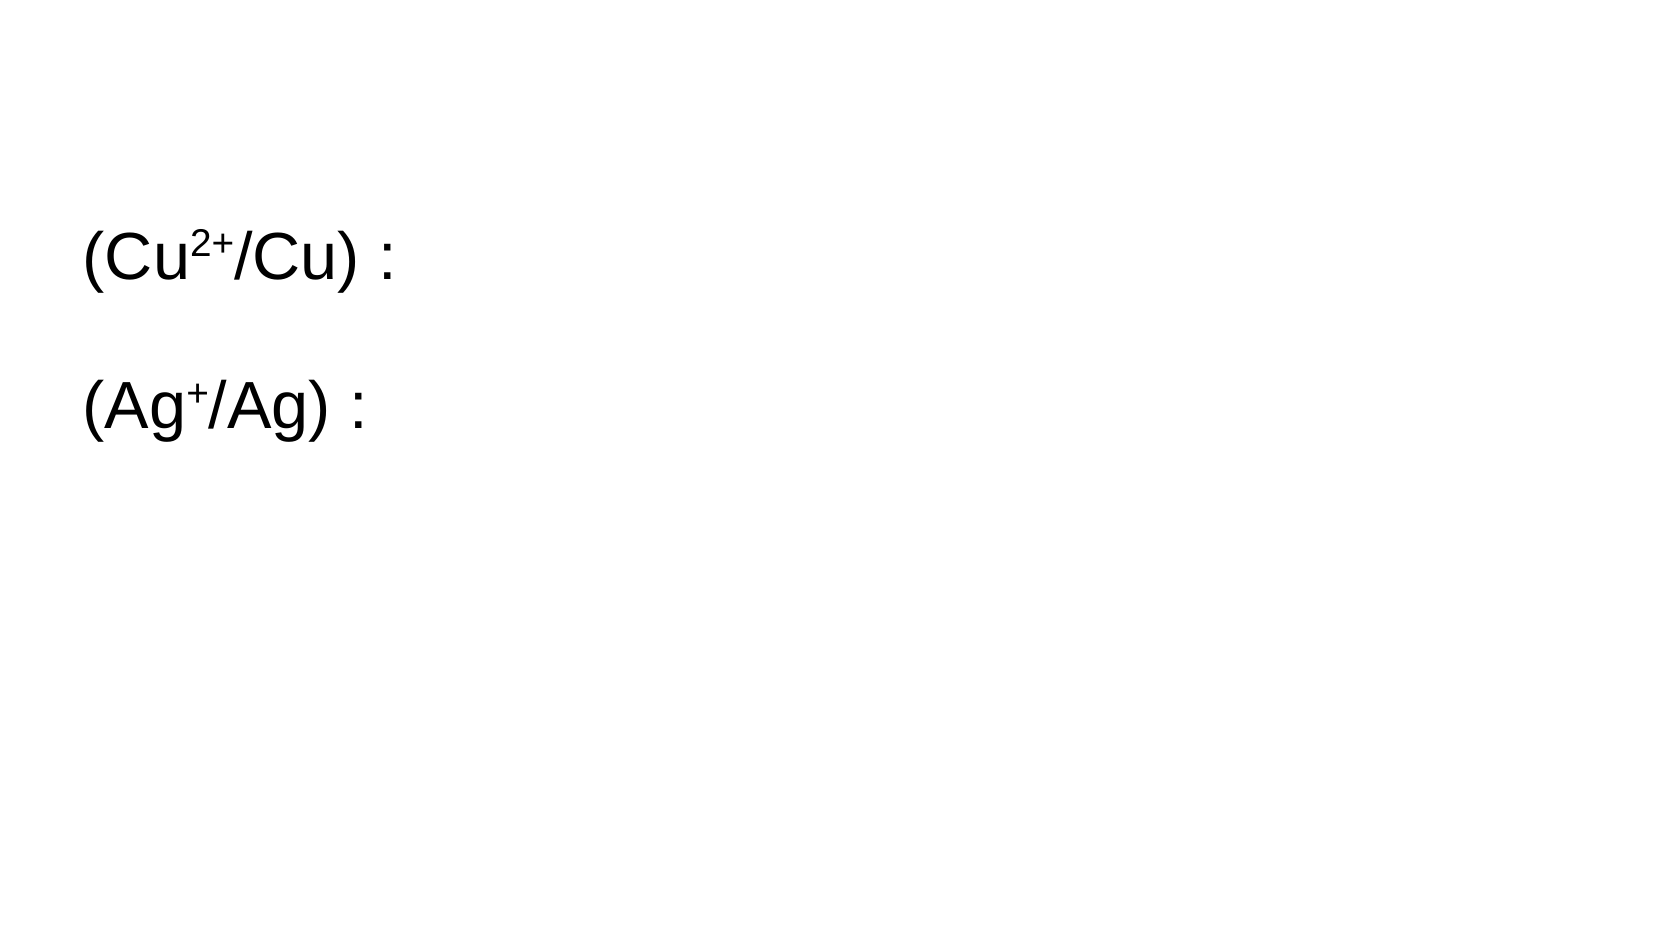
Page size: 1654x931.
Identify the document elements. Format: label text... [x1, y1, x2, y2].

subtitle (Cu2+/Cu) : (Ag+/Ag) : [82, 29, 1571, 857]
